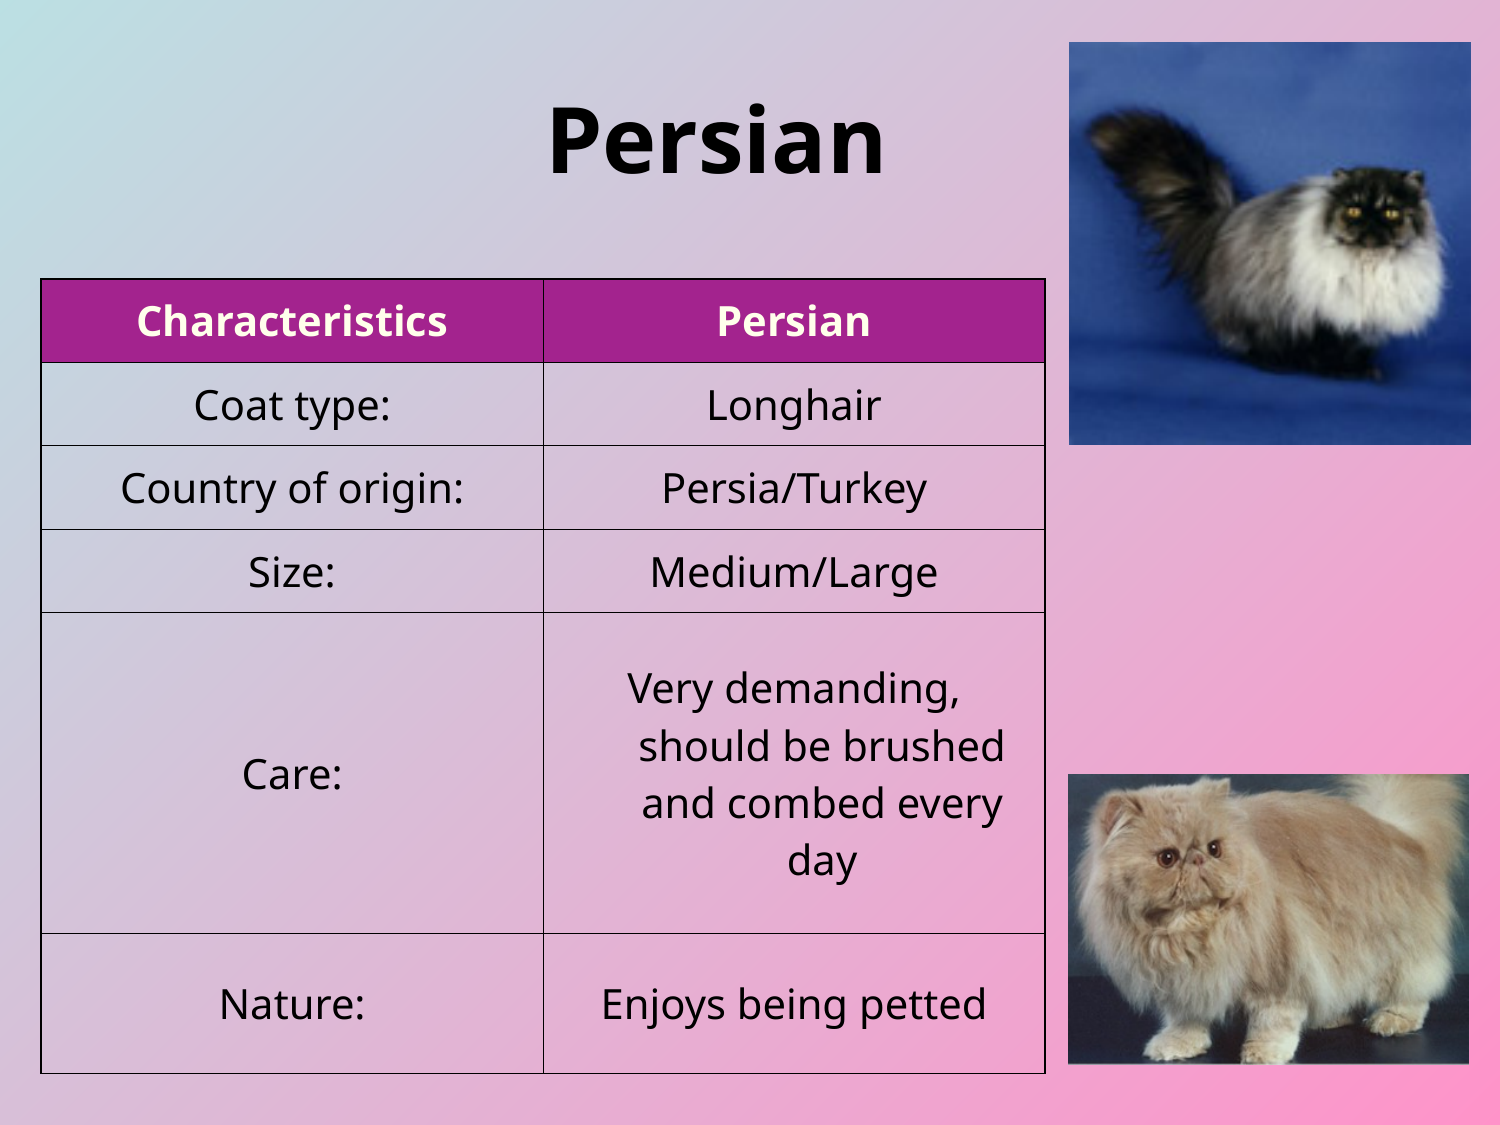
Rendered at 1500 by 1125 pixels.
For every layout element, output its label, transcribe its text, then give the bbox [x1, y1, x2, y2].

table_cell Care: [42, 613, 543, 933]
table_cell Coat type: [42, 363, 543, 445]
table_cell Very demanding, should be brushed and combed every day [544, 613, 1044, 933]
table_header Persian [544, 280, 1044, 362]
picture [1069, 42, 1471, 445]
table_cell Enjoys being petted [544, 934, 1044, 1073]
table_cell Country of origin: [42, 446, 543, 529]
table_cell Longhair [544, 363, 1044, 445]
table_cell Nature: [42, 934, 543, 1073]
table_header Characteristics [42, 280, 543, 362]
chart [1069, 774, 1471, 1066]
table_cell Size: [42, 530, 543, 612]
table_cell Persia/Turkey [544, 446, 1044, 529]
title Persian [53, 42, 1069, 231]
table_cell Medium/Large [544, 530, 1044, 612]
picture [1068, 774, 1469, 1065]
